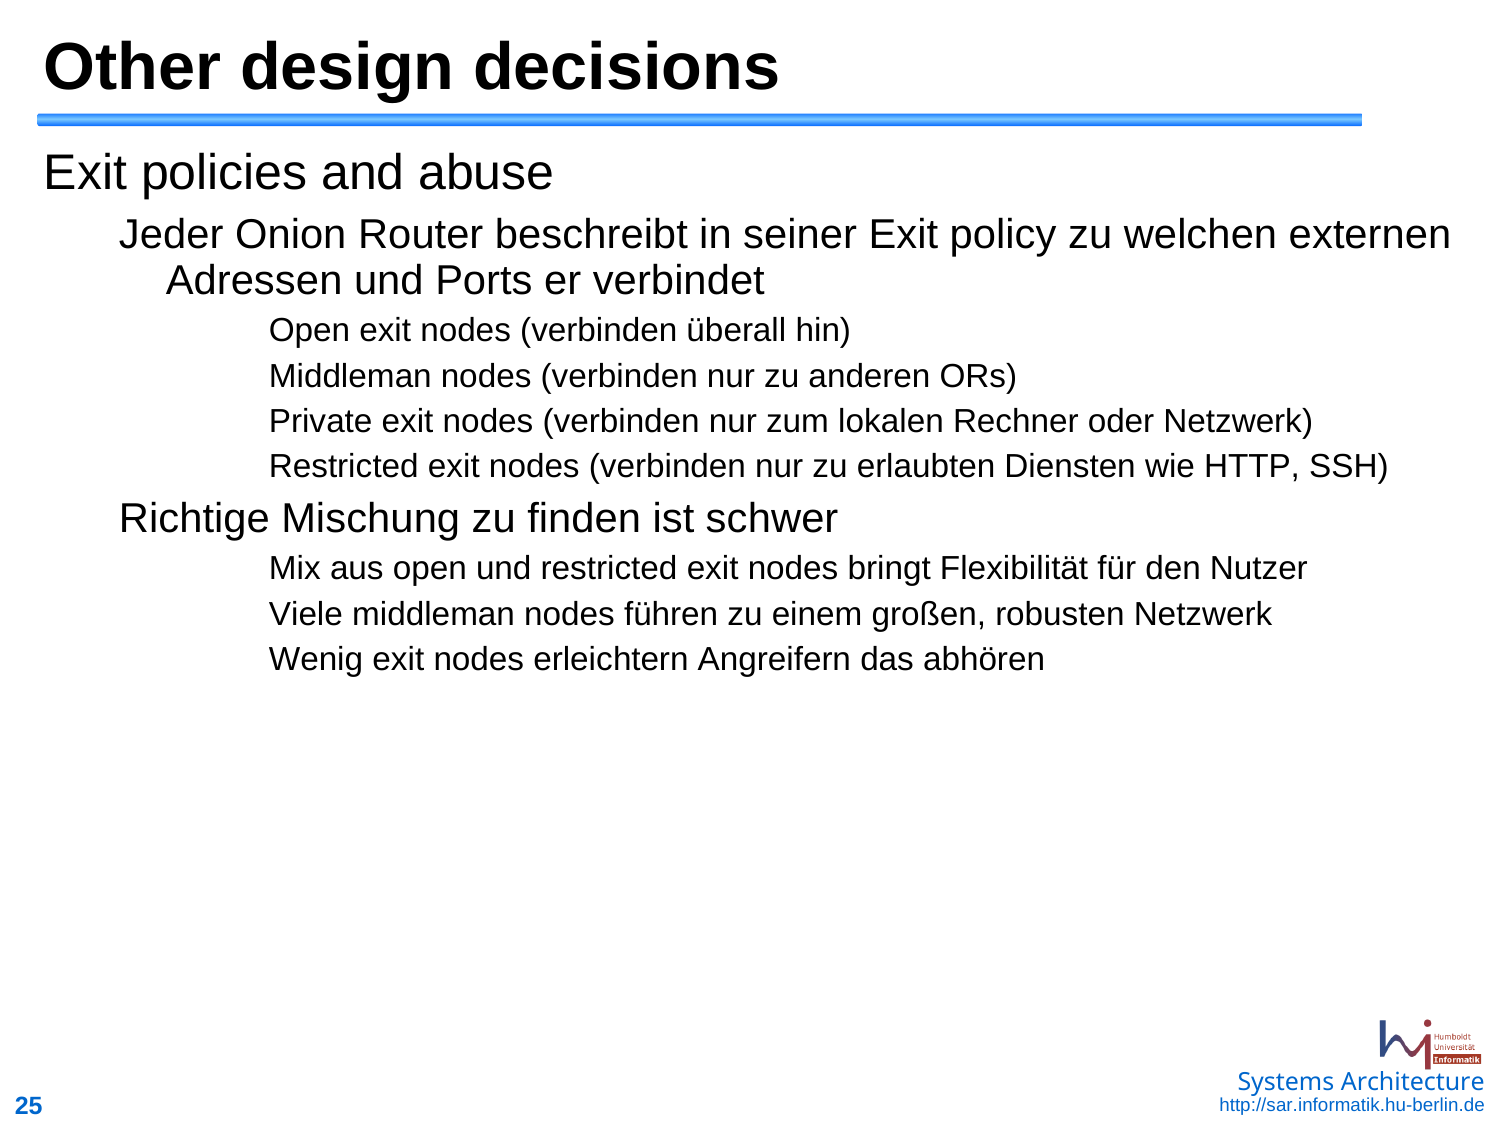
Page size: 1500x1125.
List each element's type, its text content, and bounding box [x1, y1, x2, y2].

picture [1376, 1059, 1483, 1071]
list Exit policies and abuse Jeder Onion Router beschreibt in seiner Exit policy zu welchen externen Adressen und Ports er verbindet Open exit nodes (verbinden überall hin) Middleman nodes (verbinden nur zu anderen ORs) Private exit nodes (verbinden nur zum lokalen Rechner oder Netzwerk) Restricted exit nodes (verbinden nur zu erlaubten Diensten wie HTTP, SSH) Richtige Mischung zu finden ist schwer Mix aus open und restricted exit nodes bringt Flexibilität für den Nutzer Viele middleman nodes führen zu einem großen, robusten Netzwerk Wenig exit nodes erleichtern Angreifern das abhören [28, 136, 1500, 1059]
title Other design decisions [28, 19, 1500, 114]
